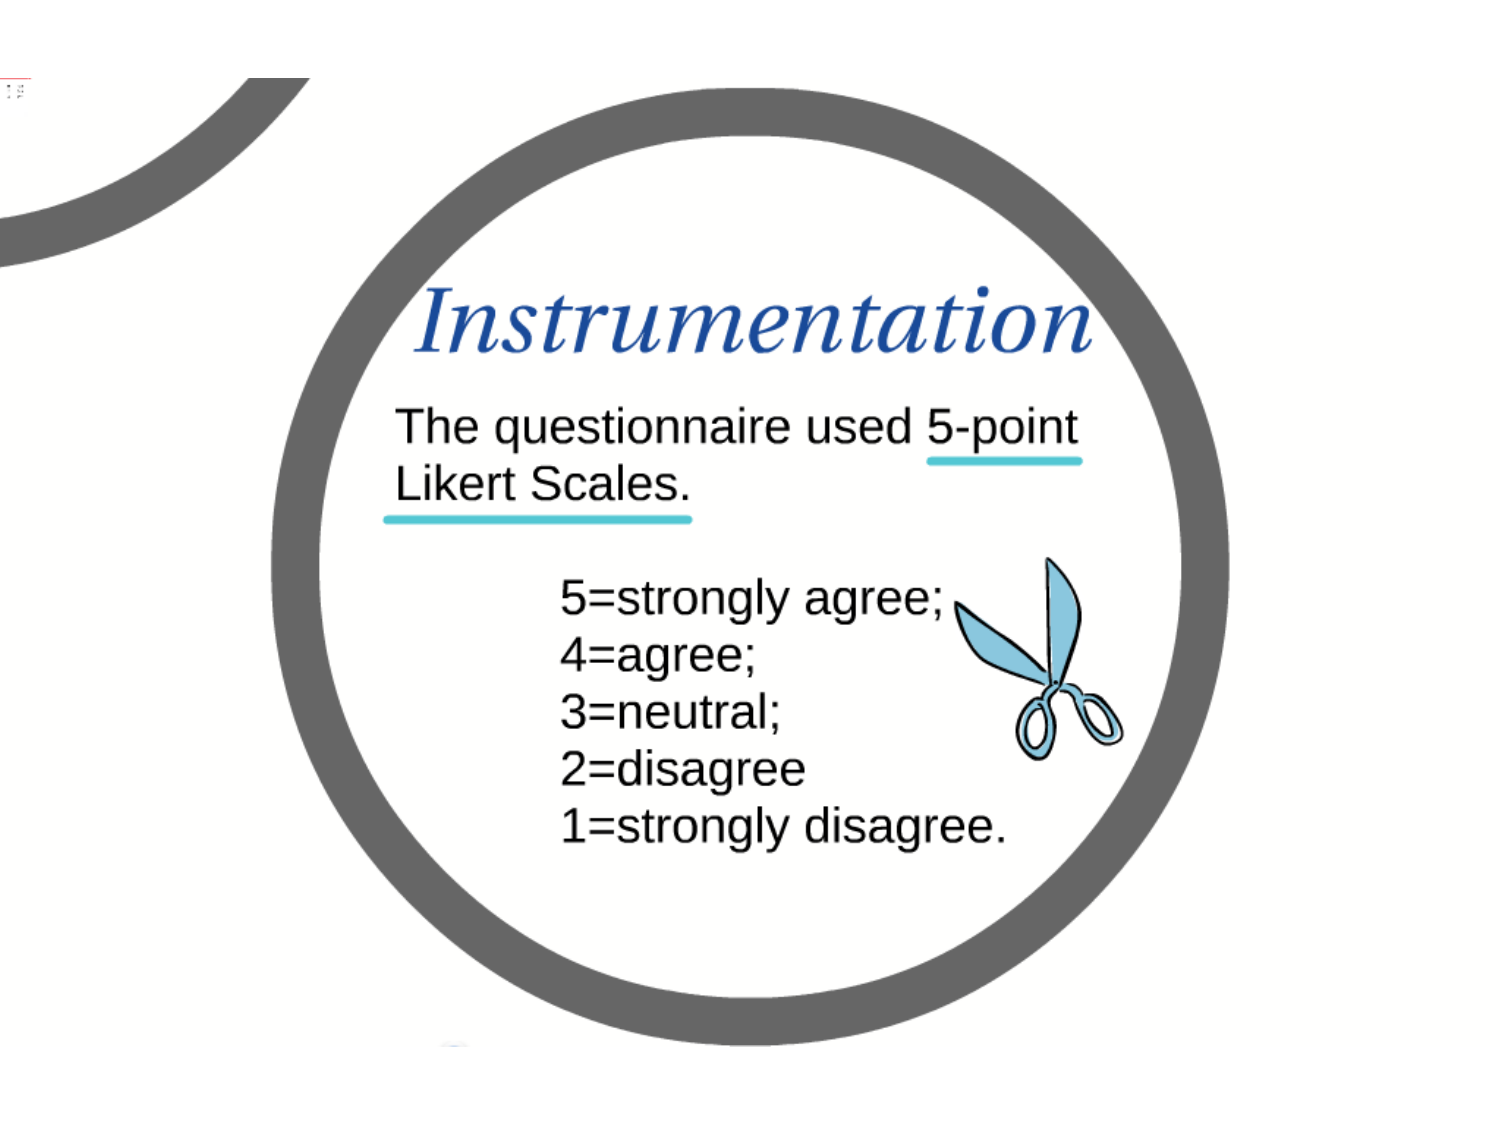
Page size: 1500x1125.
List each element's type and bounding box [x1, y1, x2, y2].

picture [0, 78, 1500, 1047]
